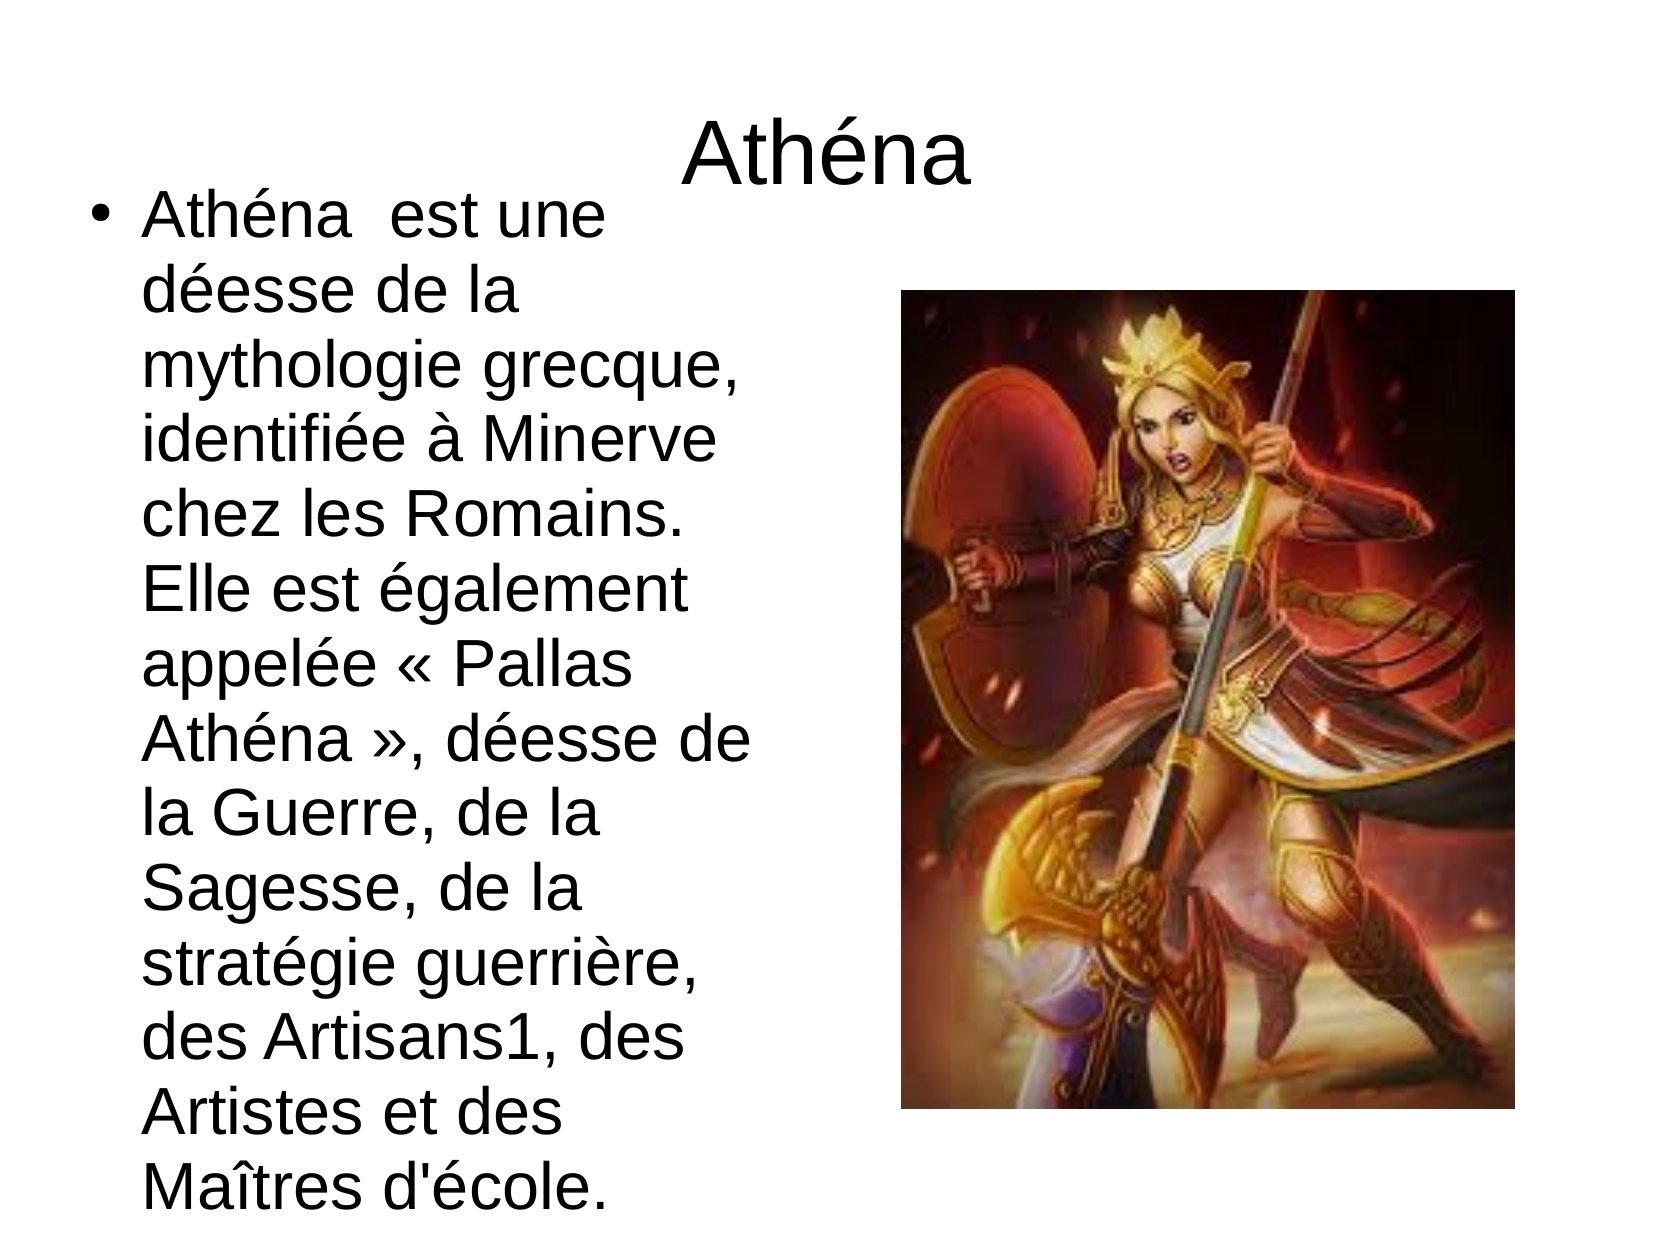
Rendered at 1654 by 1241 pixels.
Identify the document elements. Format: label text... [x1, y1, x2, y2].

picture [901, 290, 1515, 1109]
title Athéna [82, 49, 1571, 257]
list Athéna est une déesse de la mythologie grecque, identifiée à Minerve chez les Romains. Elle est également appelée « Pallas Athéna », déesse de la Guerre, de la Sagesse, de la stratégie guerrière, des Artisans1, des Artistes et des Maîtres d'école. [71, 177, 798, 1224]
